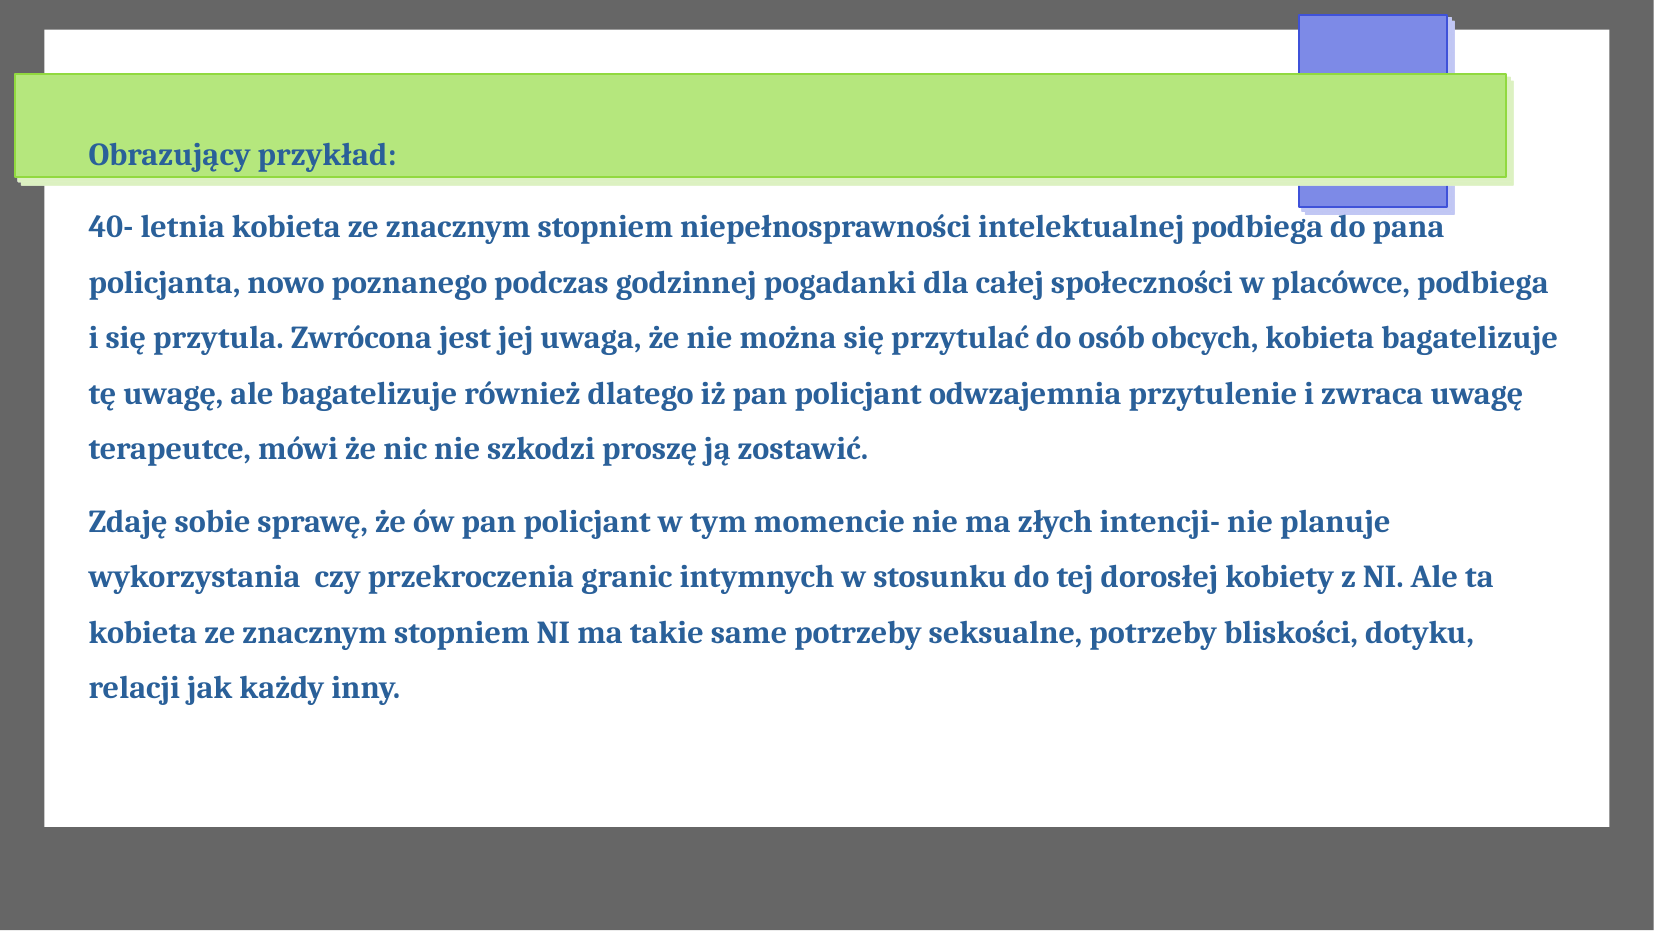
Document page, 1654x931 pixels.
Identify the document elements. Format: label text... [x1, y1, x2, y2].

list Obrazujący przykład: 40- letnia kobieta ze znacznym stopniem niepełnosprawności intelektualnej podbiega do pana policjanta, nowo poznanego podczas godzinnej pogadanki dla całej społeczności w placówce, podbiega i się przytula. Zwrócona jest jej uwaga, że nie można się przytulać do osób obcych, kobieta bagatelizuje tę uwagę, ale bagatelizuje również dlatego iż pan policjant odwzajemnia przytulenie i zwraca uwagę terapeutce, mówi że nic nie szkodzi proszę ją zostawić. Zdaję sobie sprawę, że ów pan policjant w tym momencie nie ma złych intencji- nie planuje wykorzystania czy przekroczenia granic intymnych w stosunku do tej dorosłej kobiety z NI. Ale ta kobieta ze znacznym stopniem NI ma takie same potrzeby seksualne, potrzeby bliskości, dotyku, relacji jak każdy inny. [88, 118, 1565, 709]
